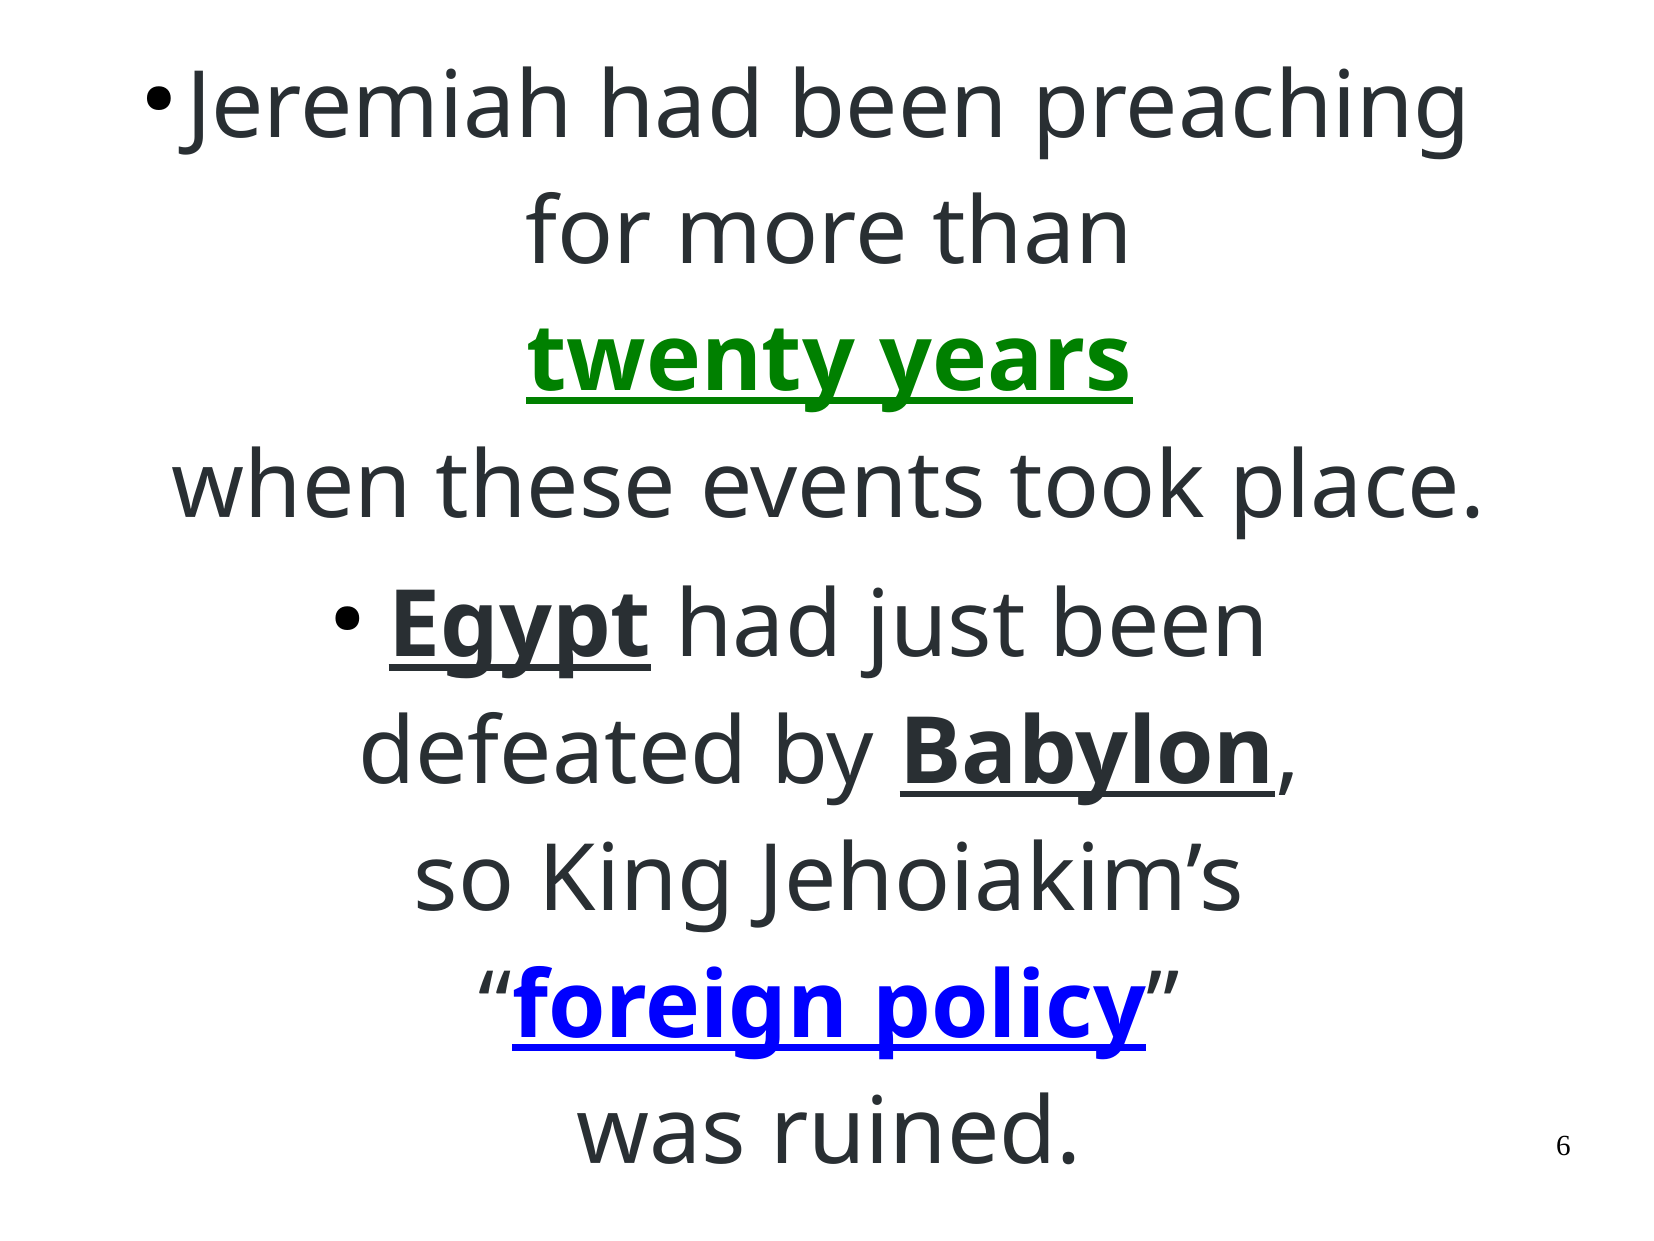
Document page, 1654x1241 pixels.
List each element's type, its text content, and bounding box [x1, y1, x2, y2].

list Jeremiah had been preaching for more than twenty years when these events took place. Egypt had just been defeated by Babylon, so King Jehoiakim’s “foreign policy” was ruined. [37, 37, 1613, 1201]
